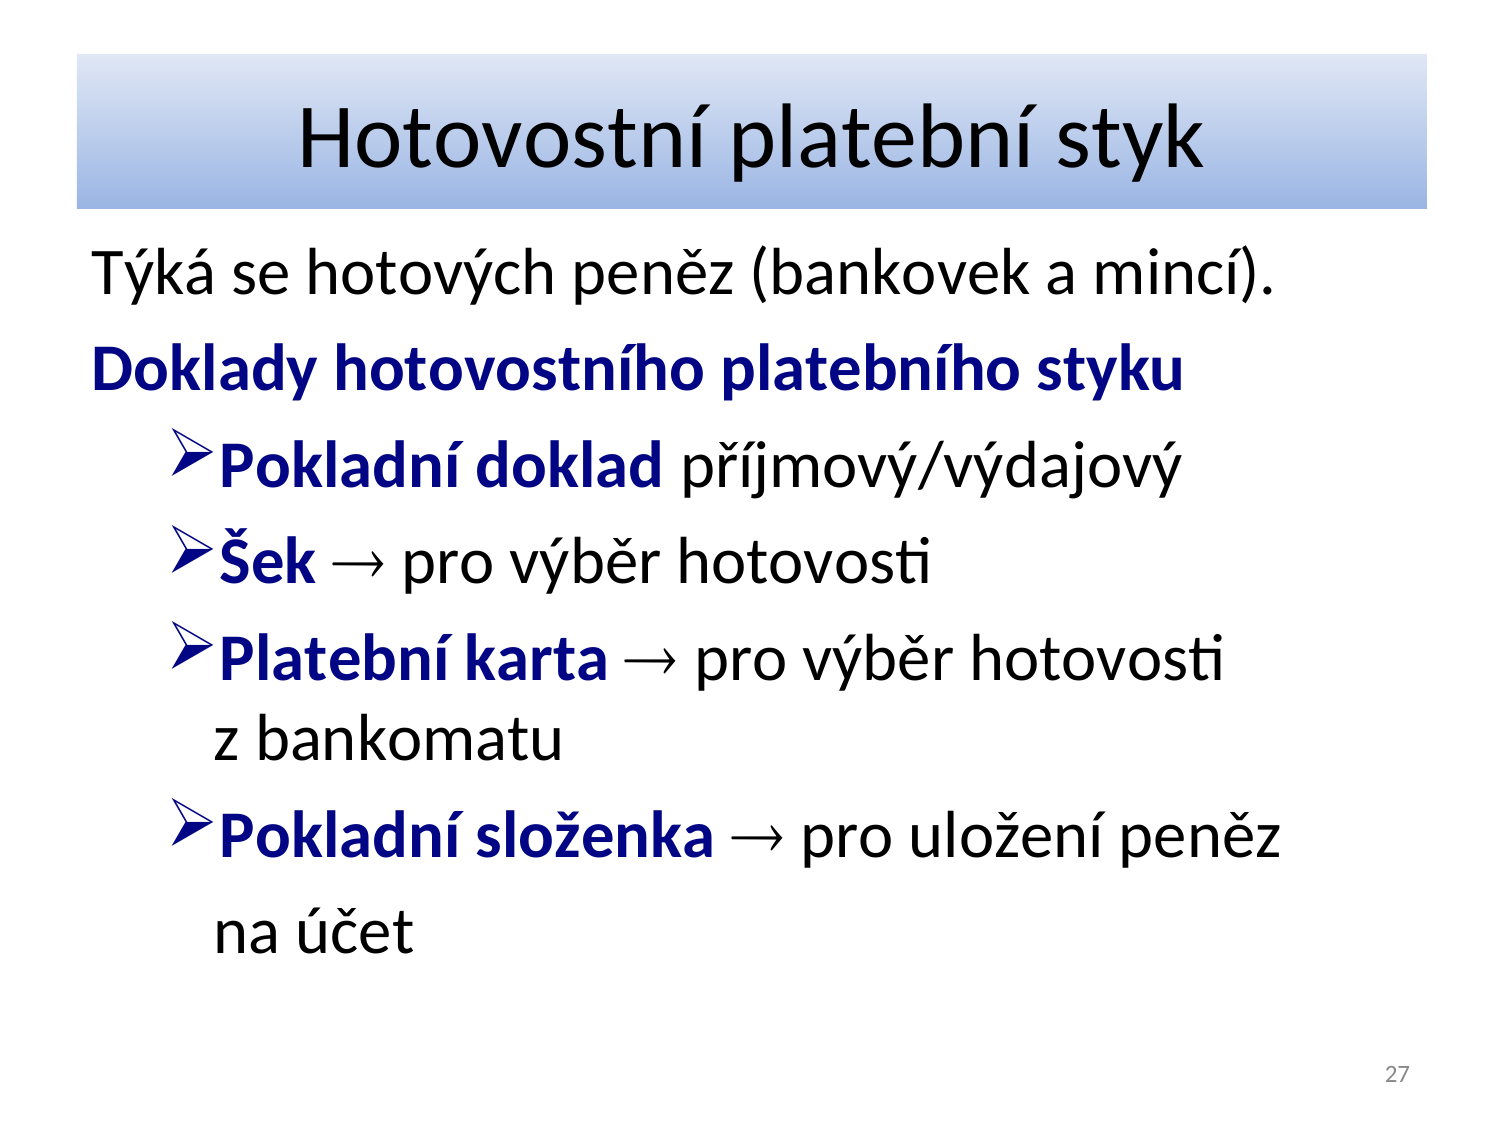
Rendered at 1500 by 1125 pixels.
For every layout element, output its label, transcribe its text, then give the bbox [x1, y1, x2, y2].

text_box <číslo> [1074, 1042, 1426, 1103]
list Týká se hotových peněz (bankovek a mincí). Doklady hotovostního platebního styku Pokladní doklad příjmový/výdajový Šek  pro výběr hotovosti Platební karta  pro výběr hotovosti z bankomatu Pokladní složenka  pro uložení peněz na účet [76, 220, 1427, 1072]
title Hotovostní platební styk [76, 54, 1427, 209]
